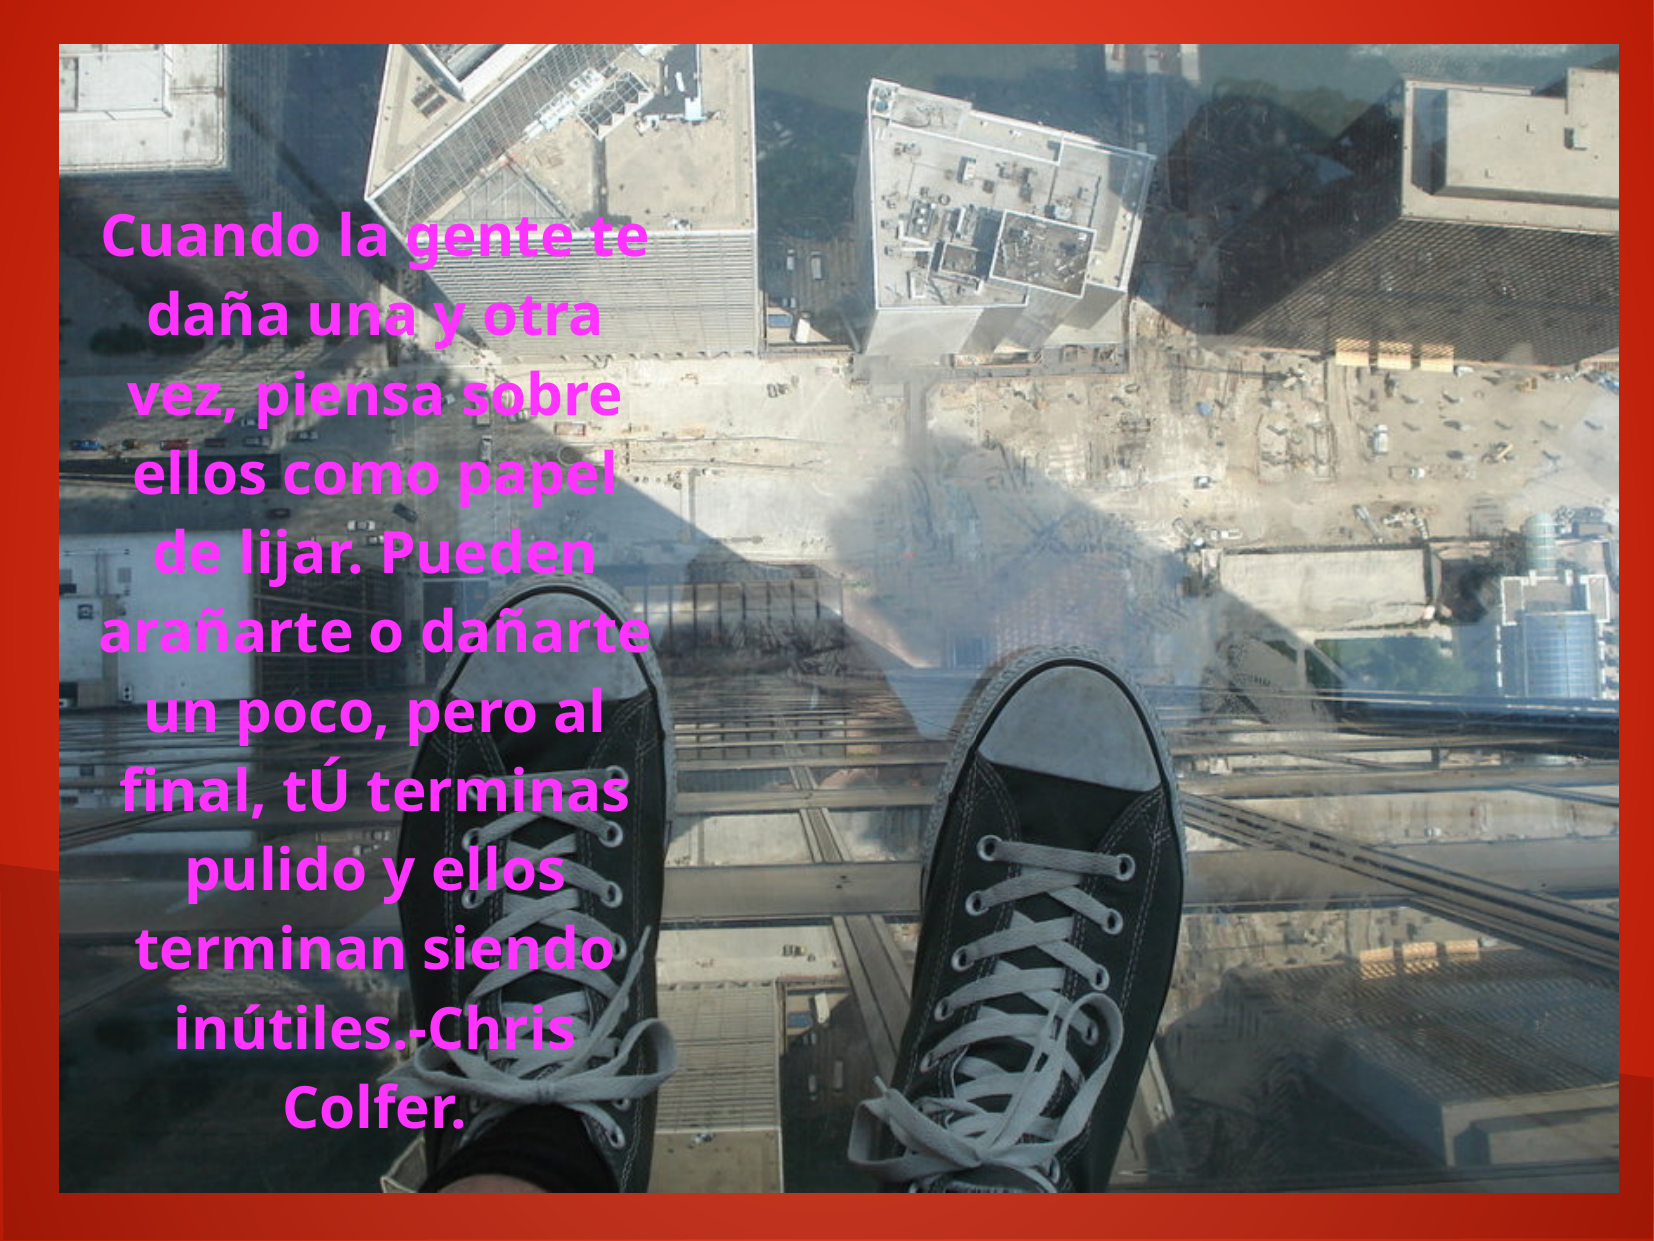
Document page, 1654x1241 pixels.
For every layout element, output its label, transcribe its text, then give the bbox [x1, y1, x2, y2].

picture [59, 44, 1619, 1193]
text_box Cuando la gente te daña una y otra vez, piensa sobre ellos como papel de lijar. Pueden arañarte o dañarte un poco, pero al final, tÚ terminas pulido y ellos terminan siendo inútiles.-Chris Colfer. [79, 187, 671, 1067]
